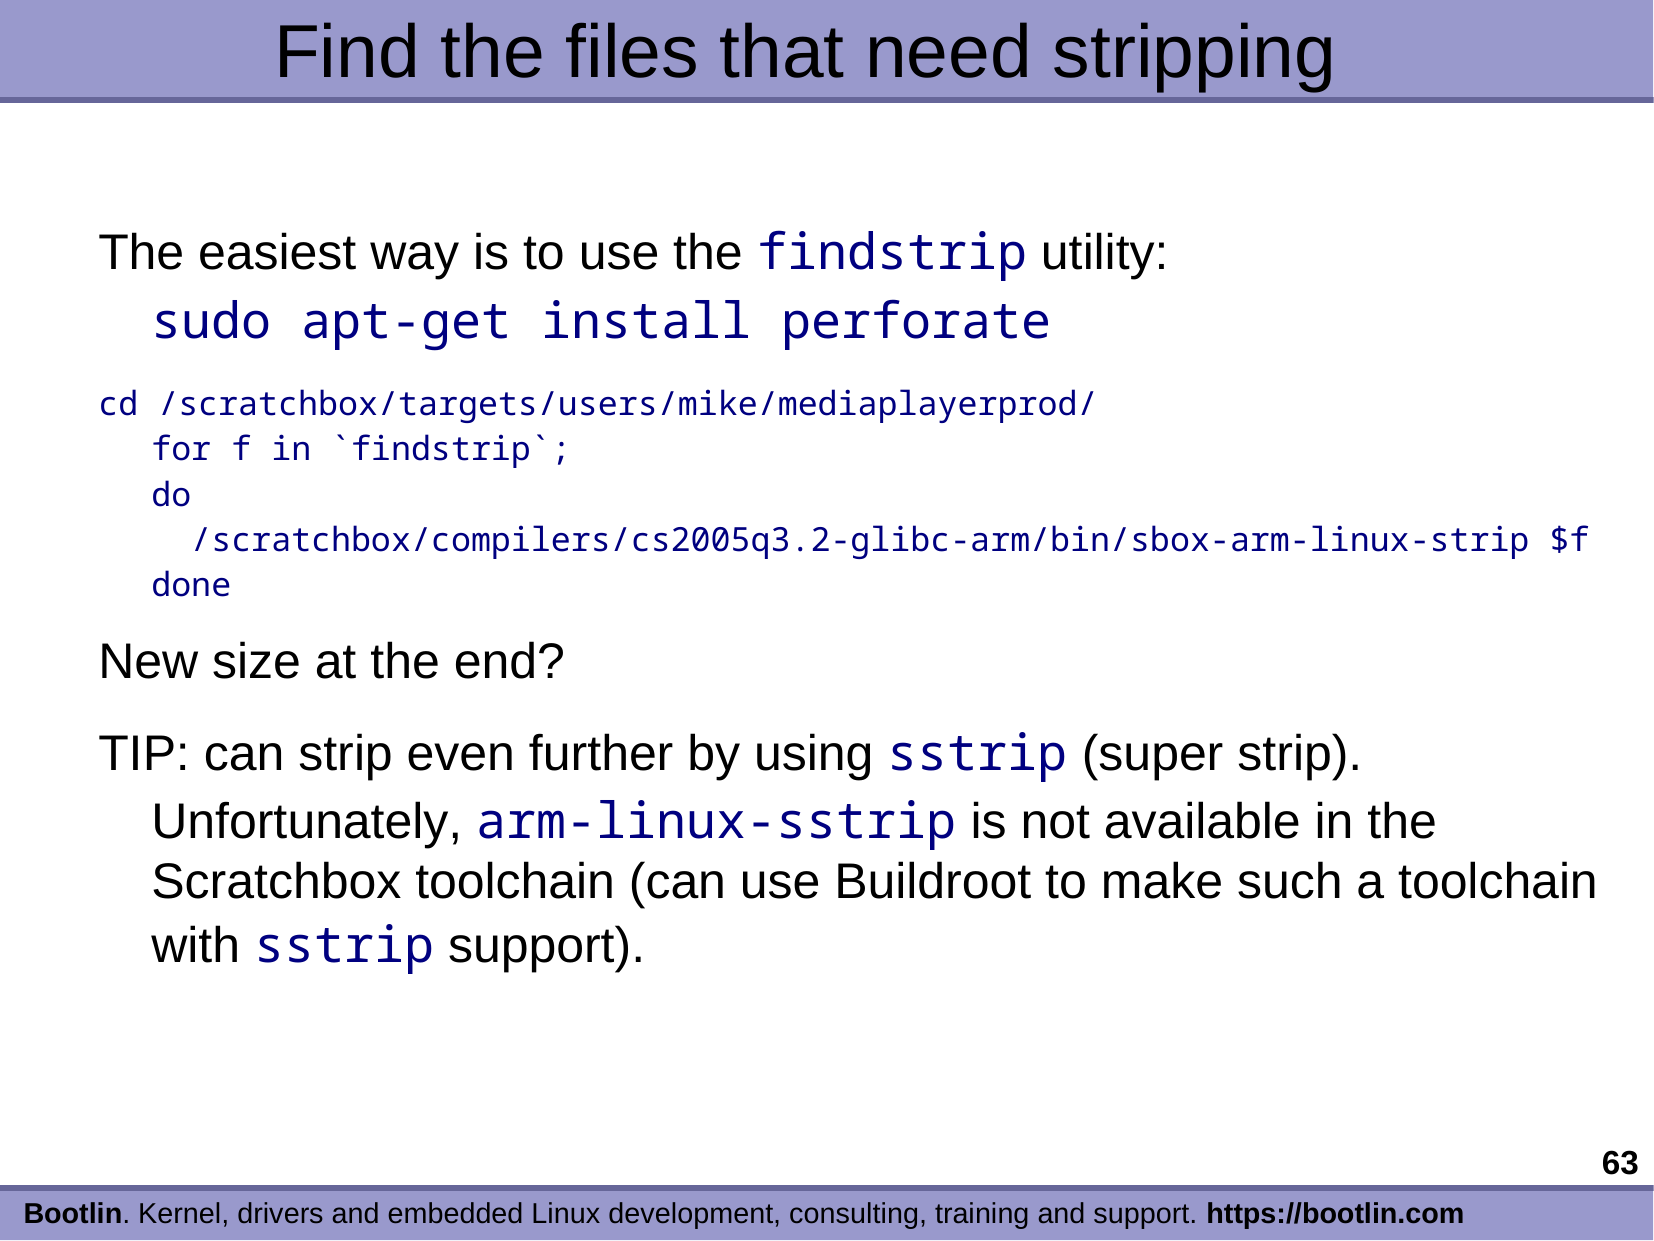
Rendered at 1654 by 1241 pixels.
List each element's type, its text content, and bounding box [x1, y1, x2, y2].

title Find the files that need stripping [60, 5, 1551, 97]
list The easiest way is to use the findstrip utility: sudo apt-get install perforate cd /scratchbox/targets/users/mike/mediaplayerprod/ for f in `findstrip`; do /scratchbox/compilers/cs2005q3.2-glibc-arm/bin/sbox-arm-linux-strip $f done New size at the end? TIP: can strip even further by using sstrip (super strip). Unfortunately, arm-linux-sstrip is not available in the Scratchbox toolchain (can use Buildroot to make such a toolchain with sstrip support). [80, 216, 1614, 1066]
